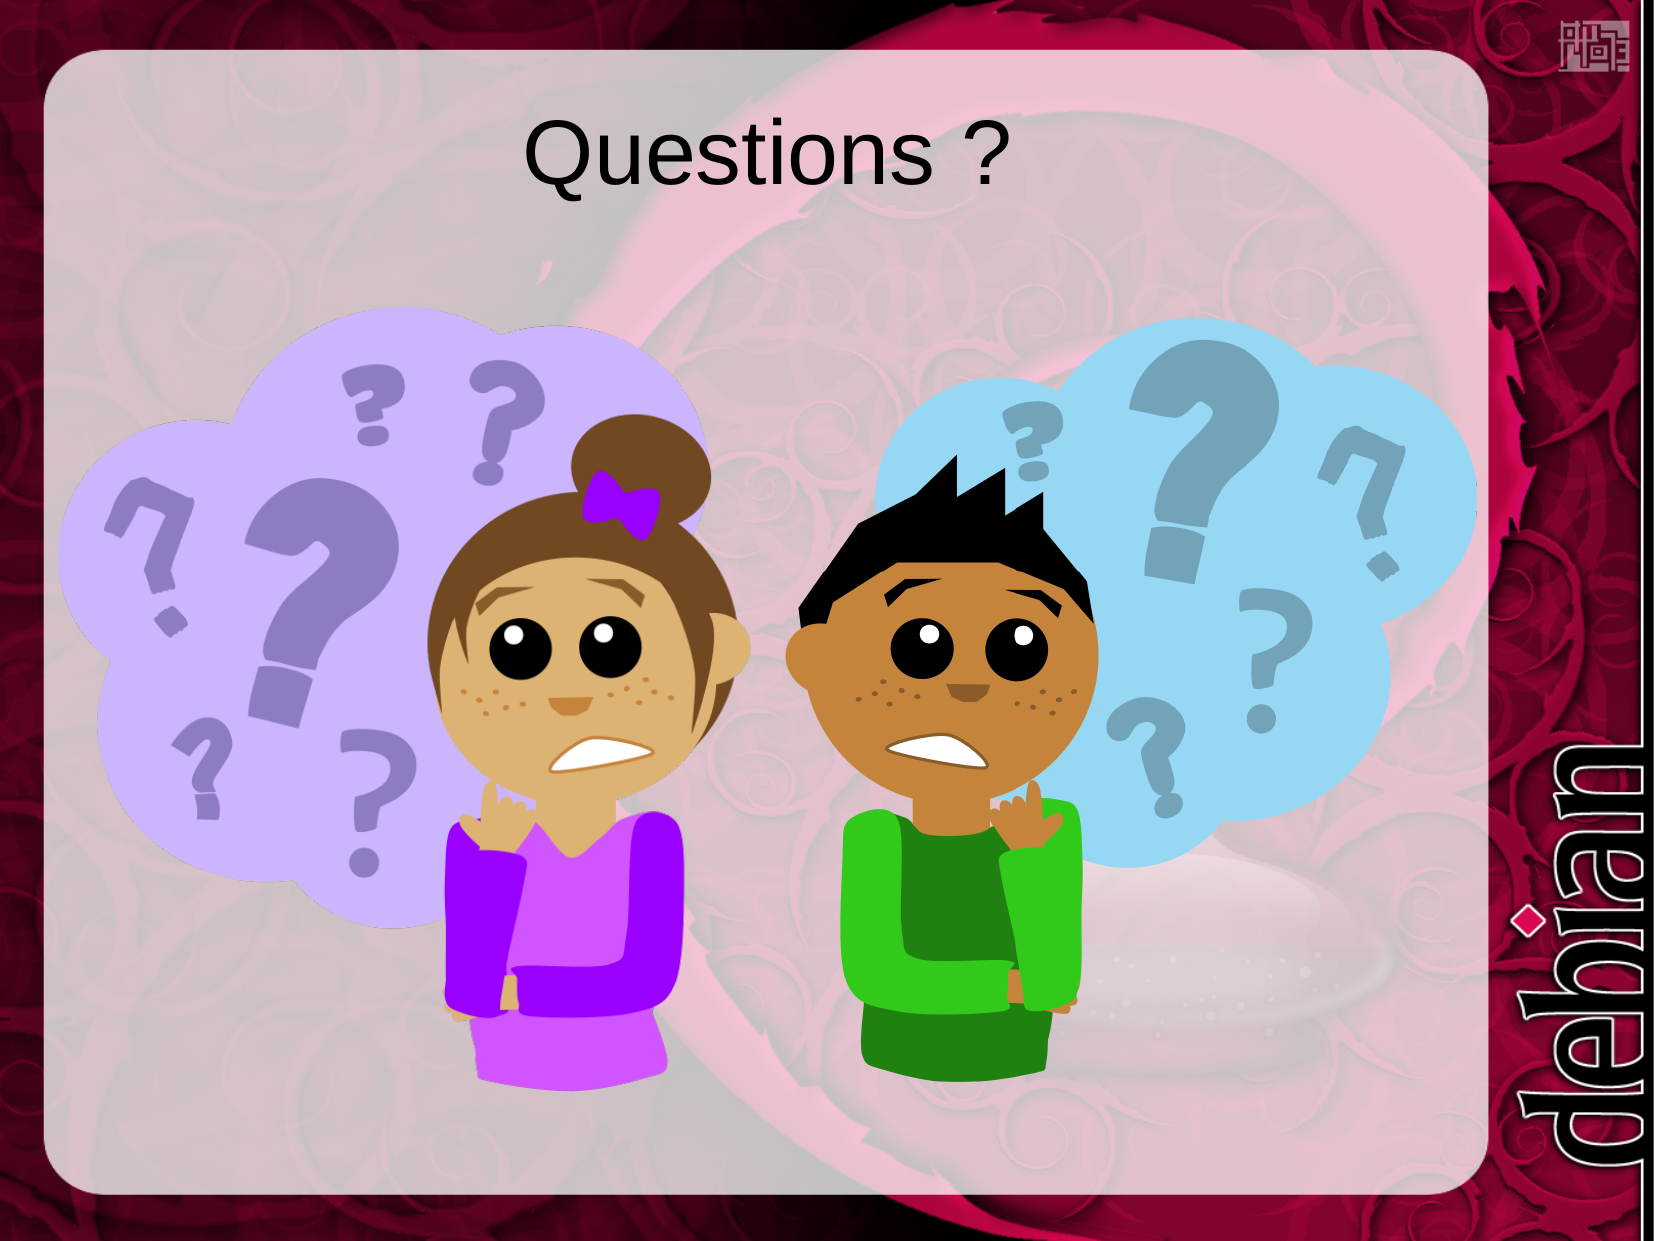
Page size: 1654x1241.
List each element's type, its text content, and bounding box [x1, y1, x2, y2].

title Questions ? [59, 49, 1477, 257]
picture [0, 0, 1654, 1241]
